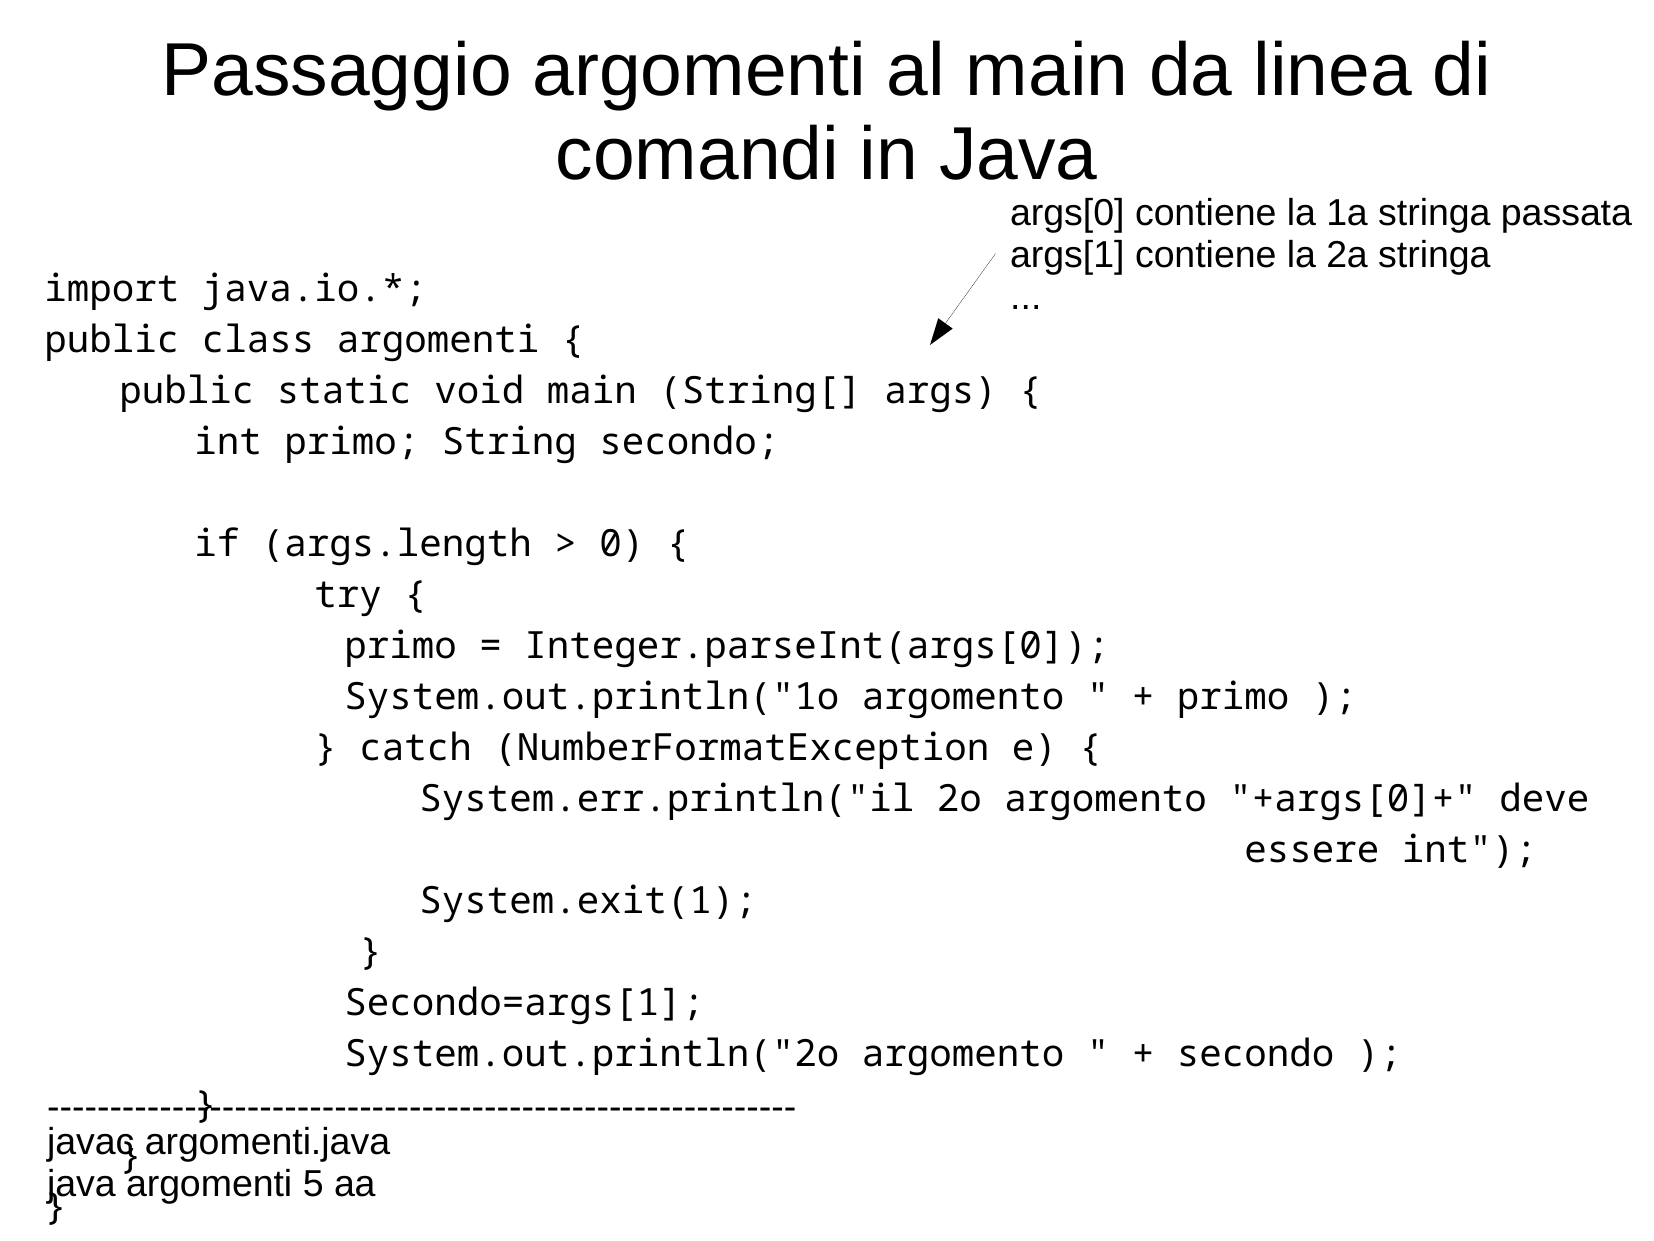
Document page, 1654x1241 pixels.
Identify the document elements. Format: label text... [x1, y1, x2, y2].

text_box ------------------------------------------------------------ [32, 1077, 813, 1135]
text_box import java.io.*; public class argomenti { public static void main (String[] args) { int primo; String secondo; if (args.length > 0) { try { primo = Integer.parseInt(args[0]); System.out.println("1o argomento " + primo ); } catch (NumberFormatException e) { System.err.println("il 2o argomento "+args[0]+" deve essere int"); System.exit(1); } Secondo=args[1]; System.out.println("2o argomento " + secondo ); } } } [29, 253, 1654, 1096]
text_box args[0] contiene la 1a stringa passata args[1] contiene la 2a stringa ... [995, 183, 1654, 325]
title Passaggio argomenti al main da linea di comandi in Java [82, 8, 1571, 216]
text_box javac argomenti.java java argomenti 5 aa [32, 1135, 406, 1212]
